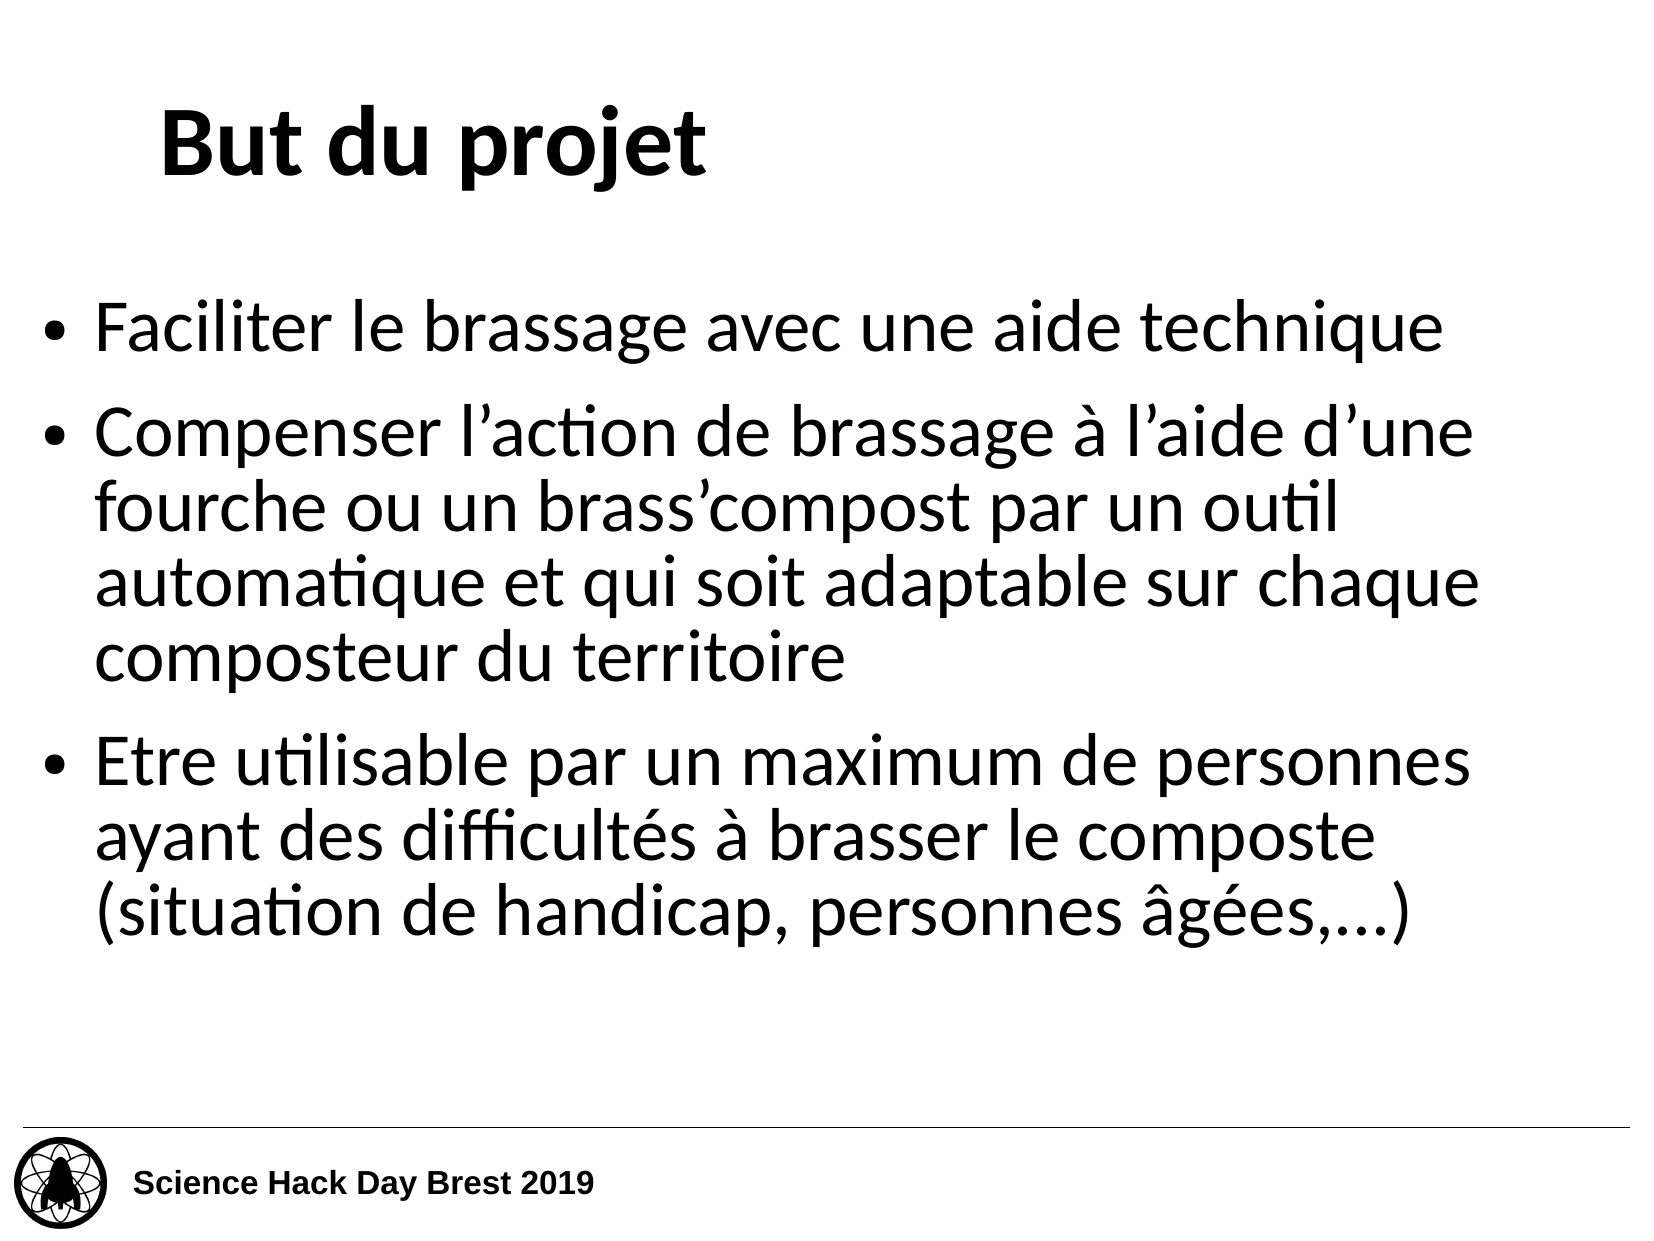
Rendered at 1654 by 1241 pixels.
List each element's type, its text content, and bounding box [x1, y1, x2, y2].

list Faciliter le brassage avec une aide technique Compenser l’action de brassage à l’aide d’une fourche ou un brass’compost par un outil automatique et qui soit adaptable sur chaque composteur du territoire Etre utilisable par un maximum de personnes ayant des difficultés à brasser le composte (situation de handicap, personnes âgées,...) [23, 295, 1512, 1118]
picture [14, 1137, 107, 1230]
title But du projet [11, 47, 1347, 255]
text_box Science Hack Day Brest 2019 [118, 1157, 1040, 1210]
